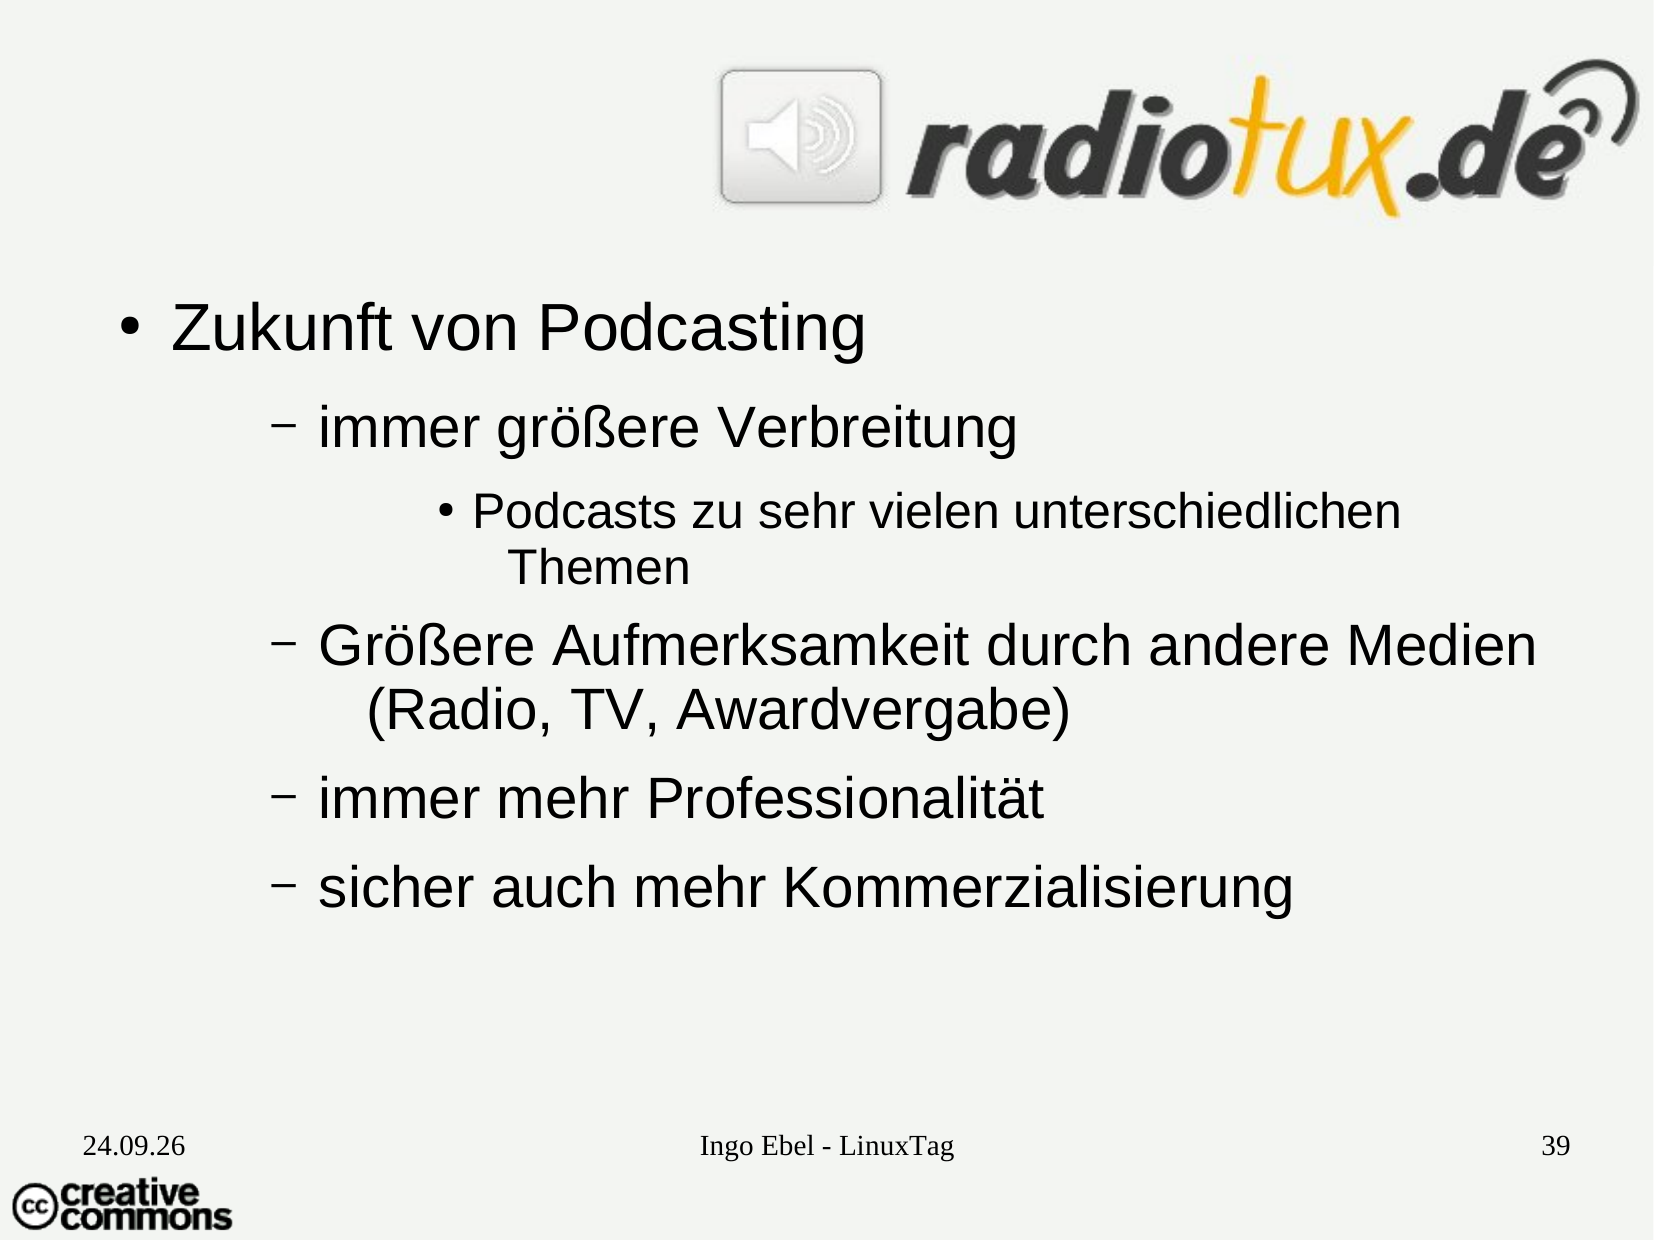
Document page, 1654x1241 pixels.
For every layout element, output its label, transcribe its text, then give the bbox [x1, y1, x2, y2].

list Zukunft von Podcasting immer größere Verbreitung Podcasts zu sehr vielen unterschiedlichen Themen Größere Aufmerksamkeit durch andere Medien (Radio, TV, Awardvergabe) immer mehr Professionalität sicher auch mehr Kommerzialisierung [82, 290, 1571, 1109]
picture [649, 0, 1654, 266]
picture [0, 1121, 236, 1240]
